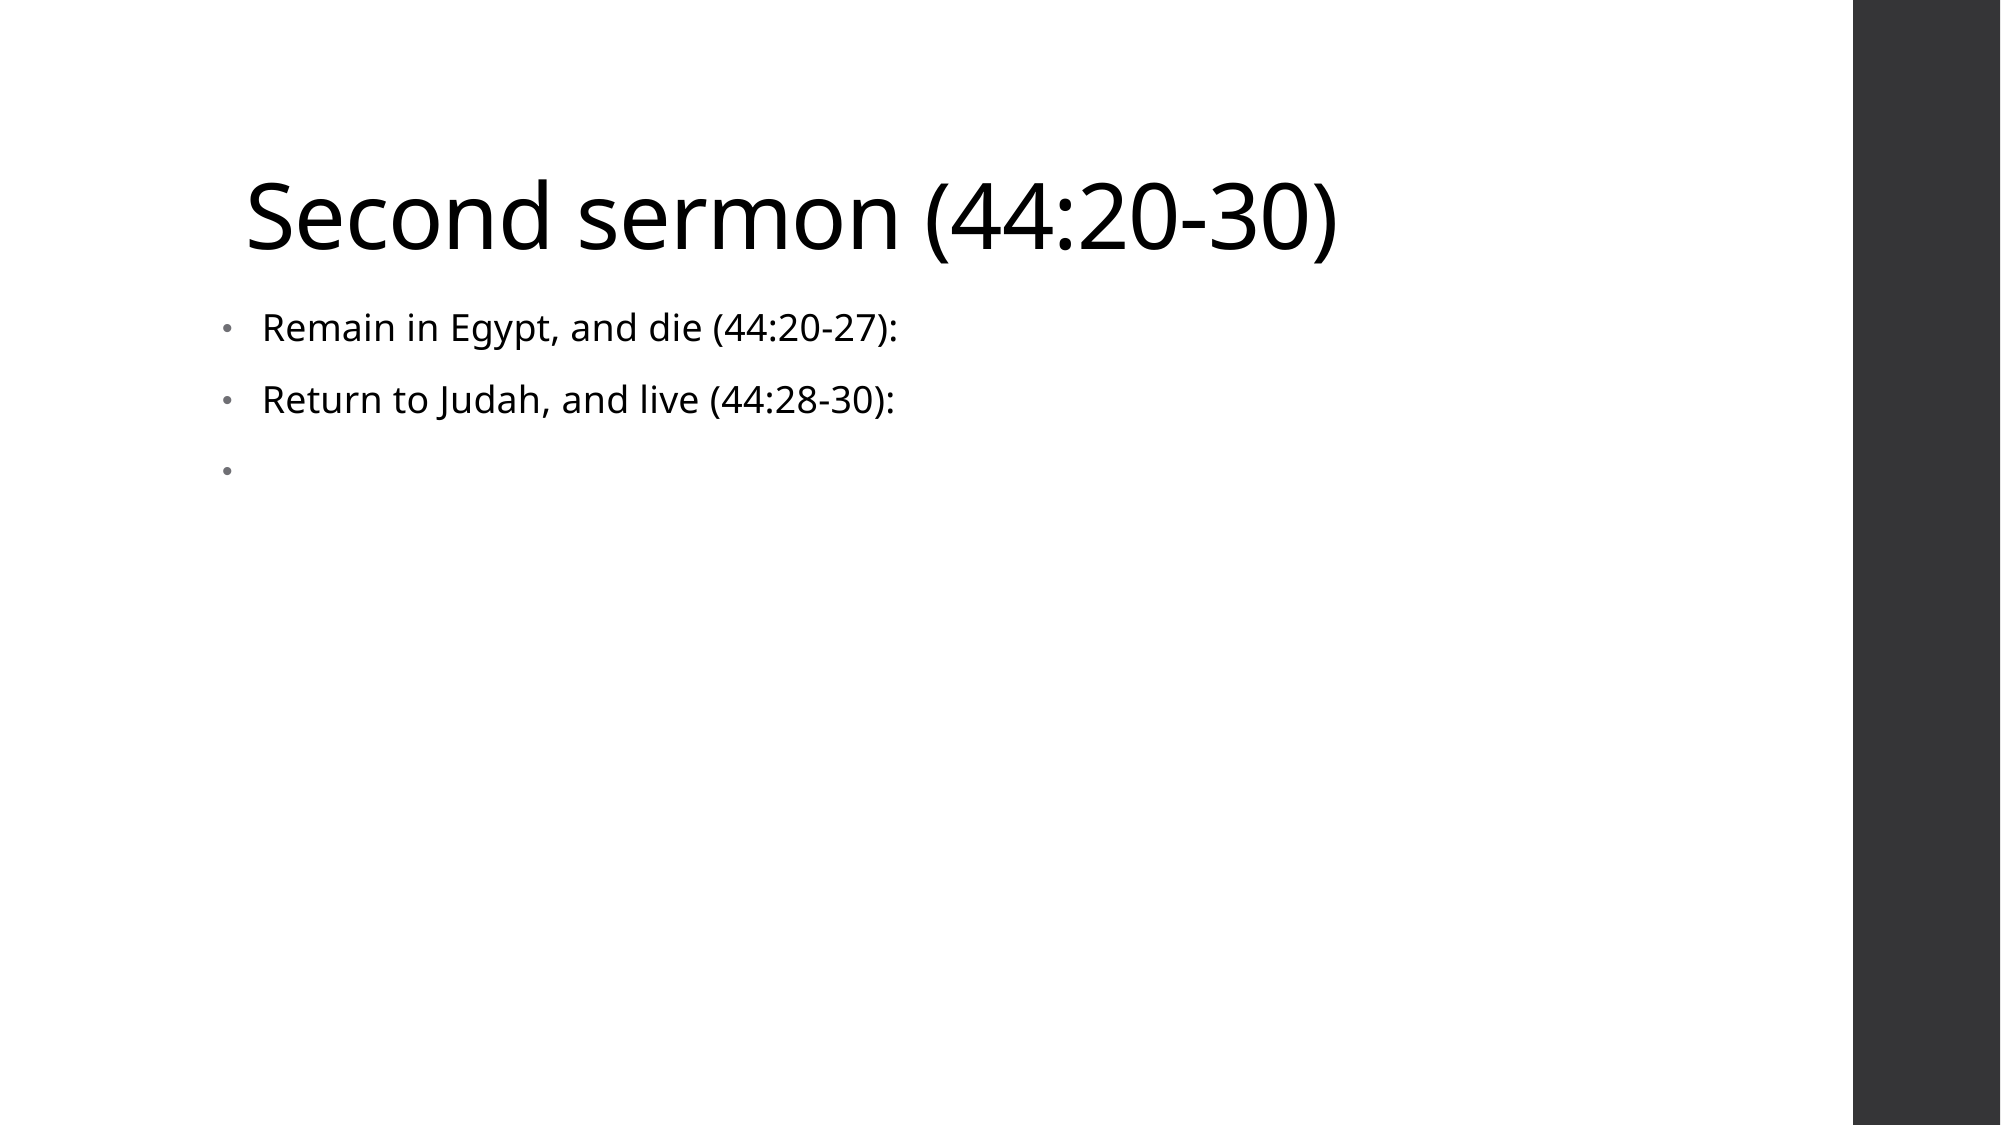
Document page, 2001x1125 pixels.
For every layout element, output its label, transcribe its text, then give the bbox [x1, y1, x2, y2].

title Second sermon (44:20-30) [206, 60, 1797, 278]
list Remain in Egypt, and die (44:20-27): Return to Judah, and live (44:28-30): [206, 299, 1617, 1014]
